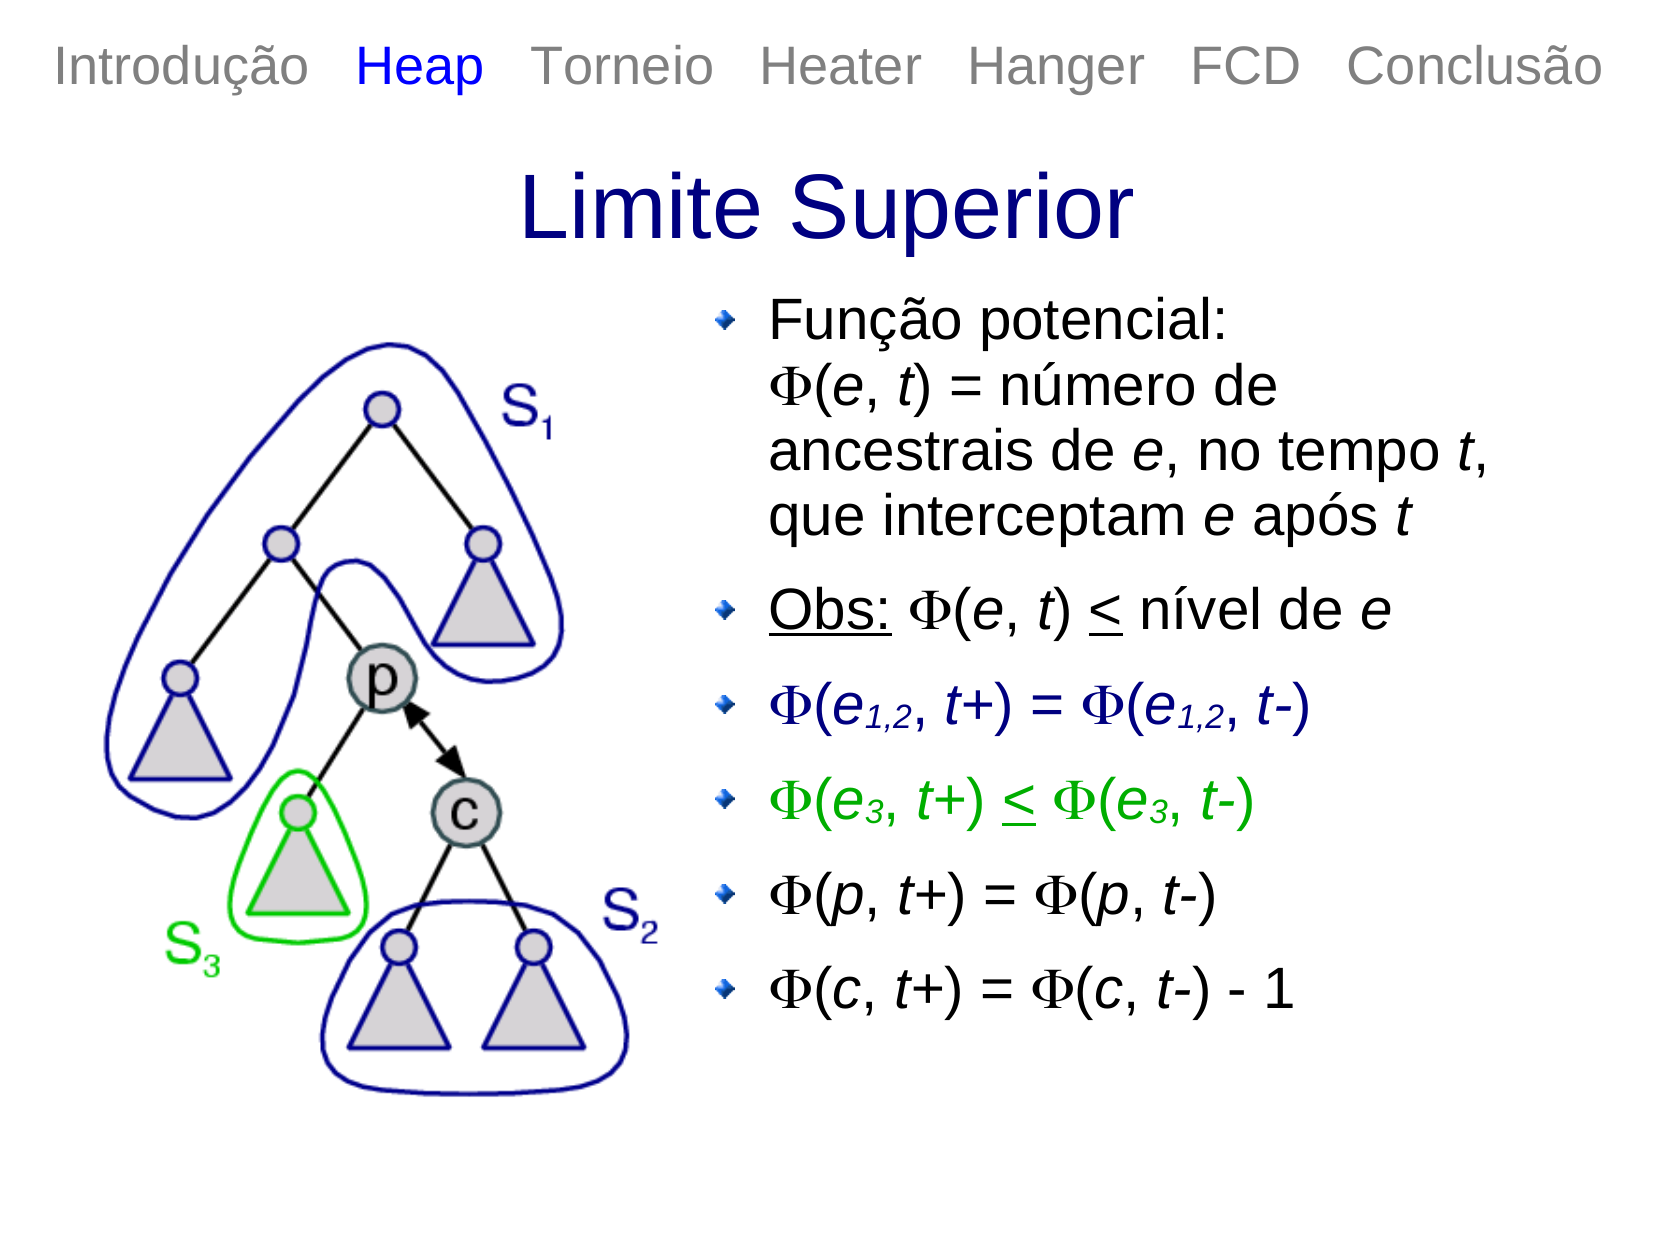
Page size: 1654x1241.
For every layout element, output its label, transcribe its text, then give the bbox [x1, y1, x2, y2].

title Limite Superior [121, 102, 1534, 311]
picture [61, 283, 667, 1112]
list Função potencial: (e, t) = número de ancestrais de e, no tempo t, que interceptam e após t Obs: (e, t) < nível de e (e1,2, t+) = (e1,2, t-) (e3, t+) < (e3, t-) (p, t+) = (p, t-) (c, t+) = (c, t-) - 1 [697, 287, 1534, 1117]
text_box Introdução Heap Torneio Heater Hanger FCD Conclusão [30, 35, 1629, 96]
